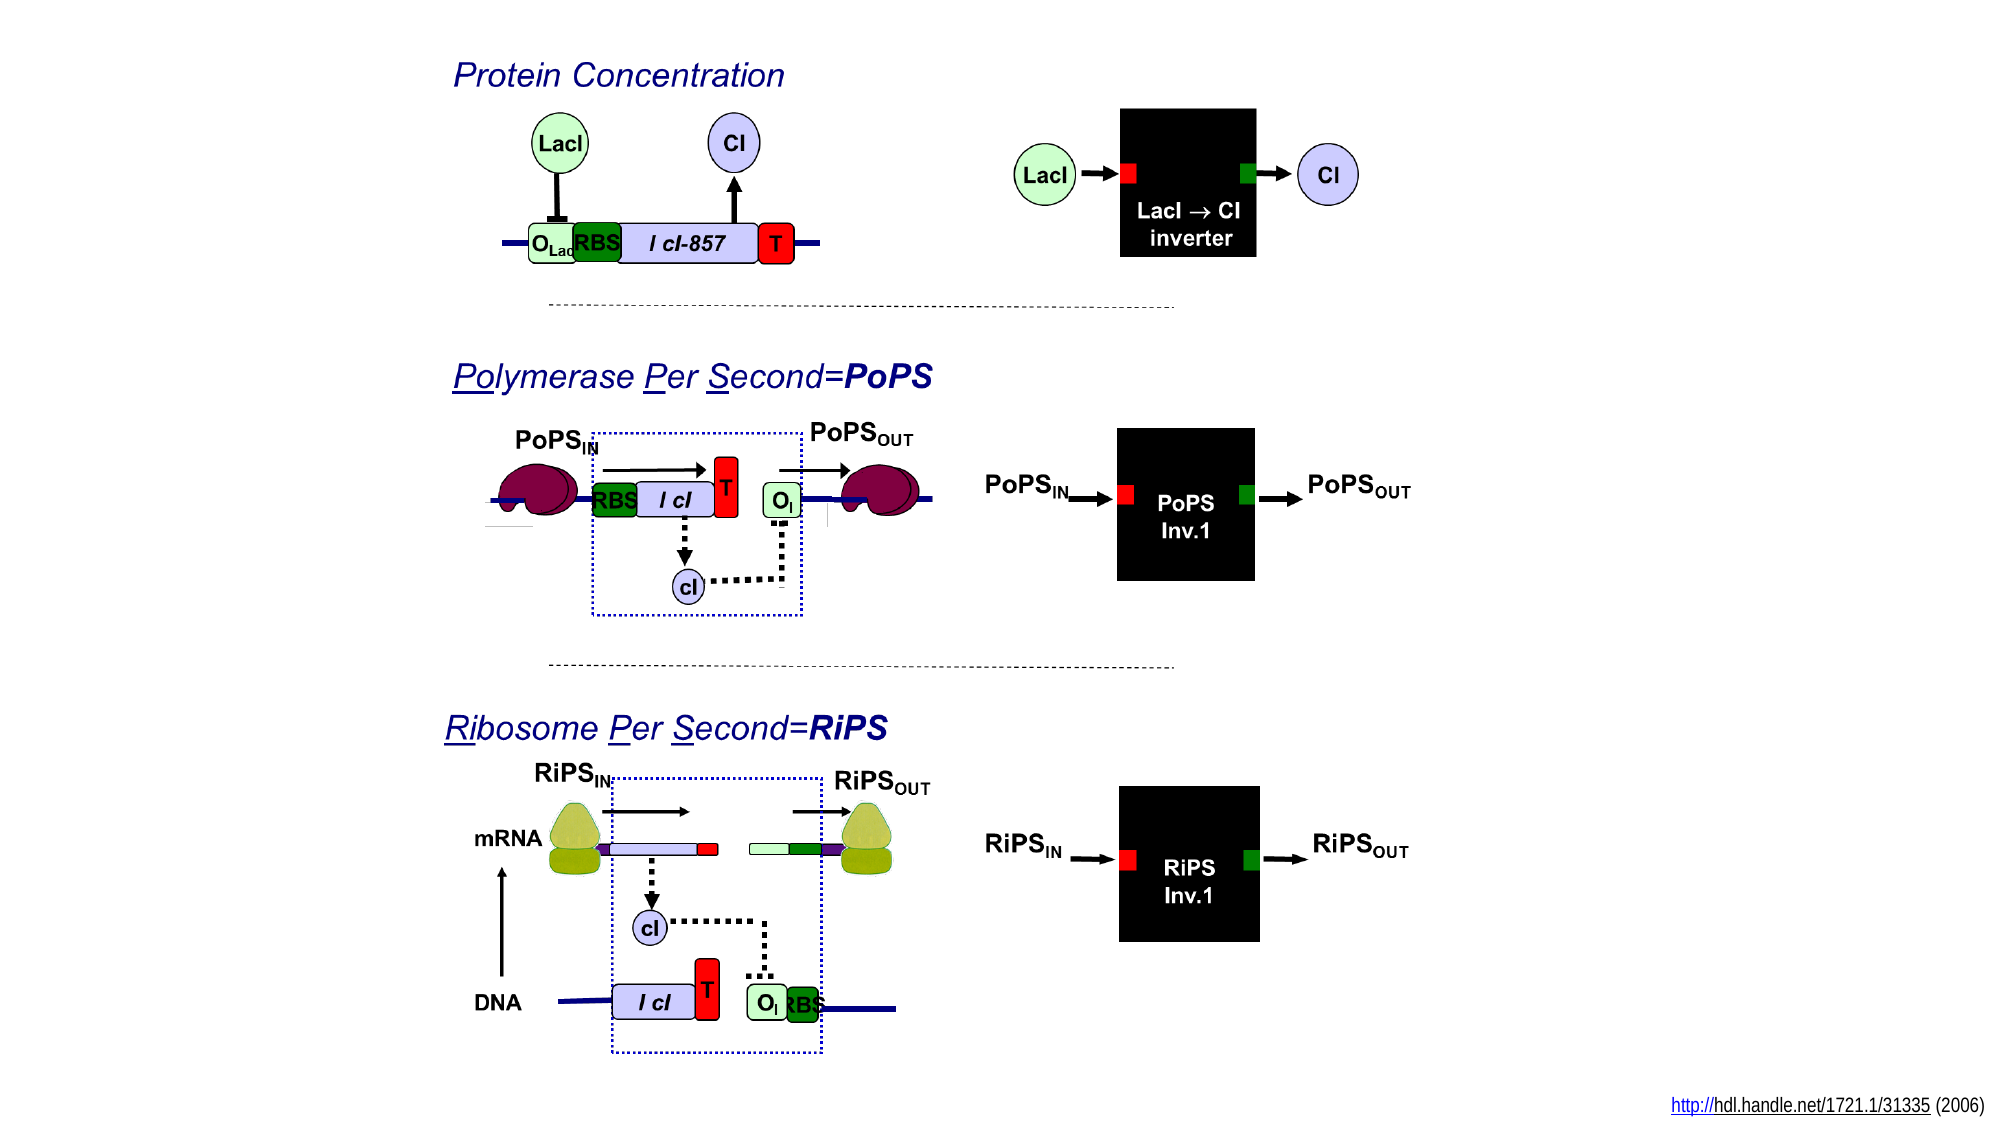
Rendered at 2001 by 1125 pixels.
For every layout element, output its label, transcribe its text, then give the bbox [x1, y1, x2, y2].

picture [423, 43, 1421, 1054]
text_box http://hdl.handle.net/1721.1/31335 (2006) [1652, 1084, 2000, 1125]
